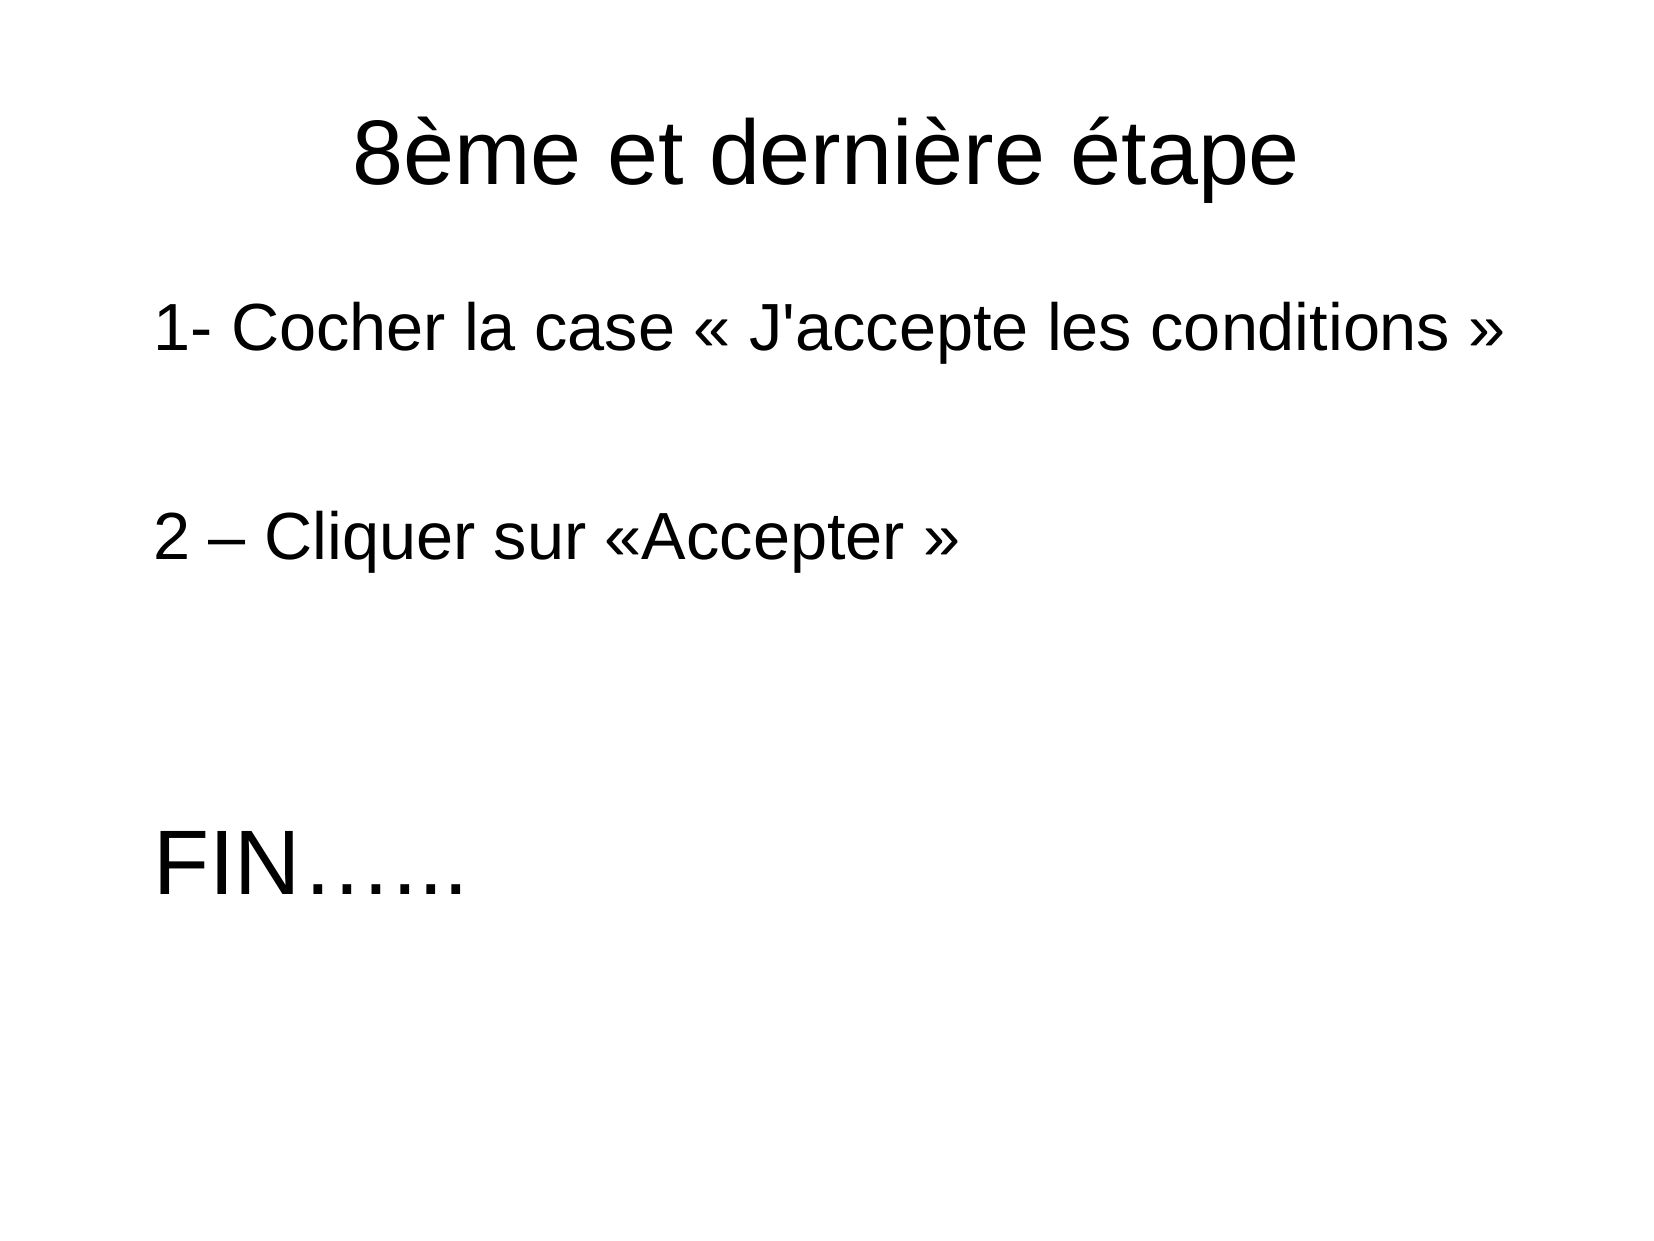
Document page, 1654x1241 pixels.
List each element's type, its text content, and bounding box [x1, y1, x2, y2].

list 1- Cocher la case « J'accepte les conditions » 2 – Cliquer sur «Accepter » FIN…... [82, 290, 1571, 1010]
title 8ème et dernière étape [82, 49, 1571, 257]
